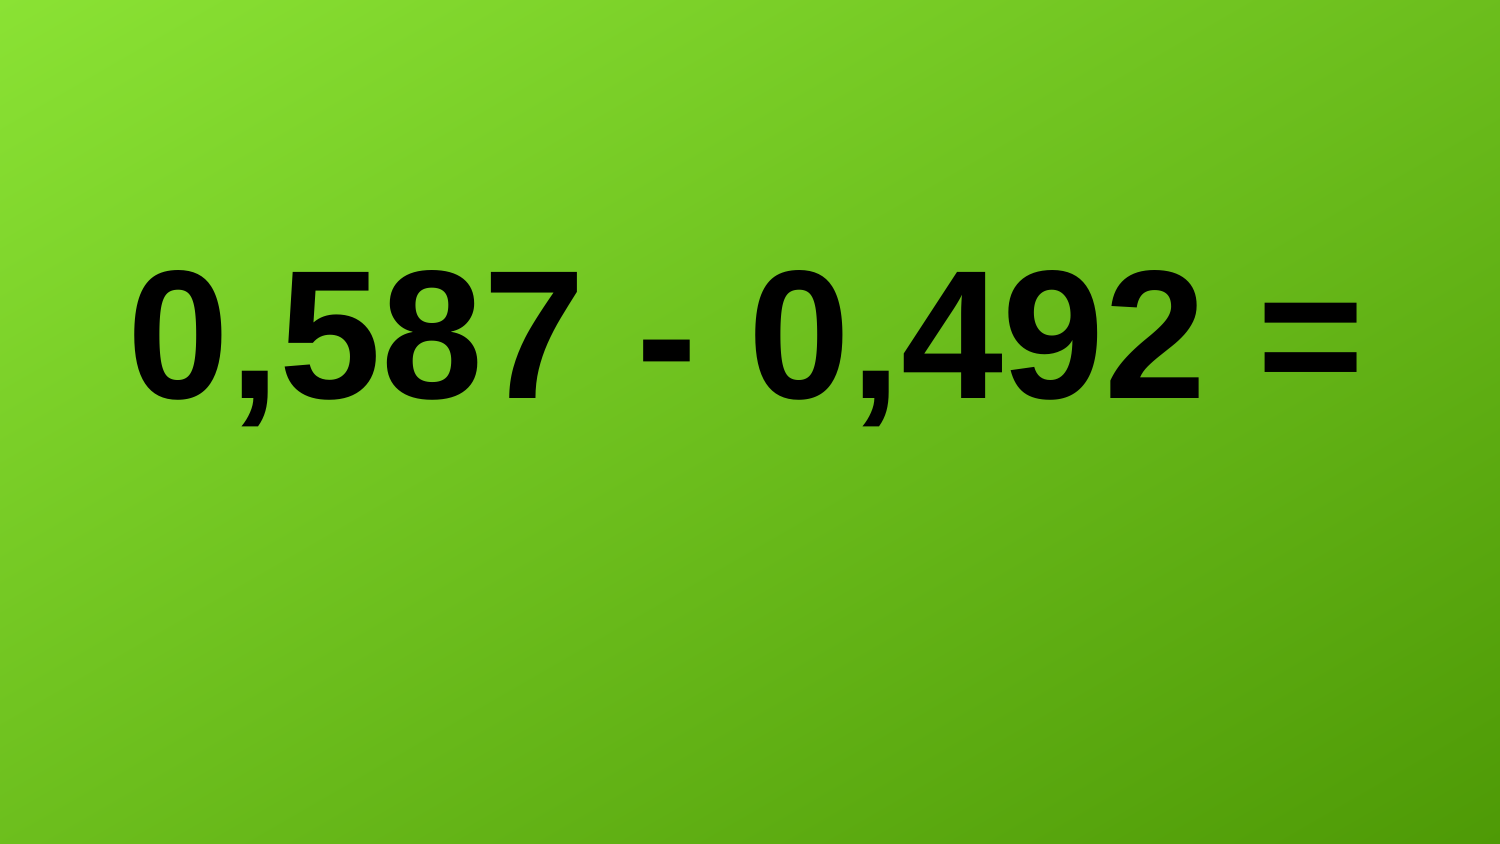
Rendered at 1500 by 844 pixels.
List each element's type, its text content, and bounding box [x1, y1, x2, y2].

text_box 0,587 - 0,492 = [112, 259, 1388, 450]
